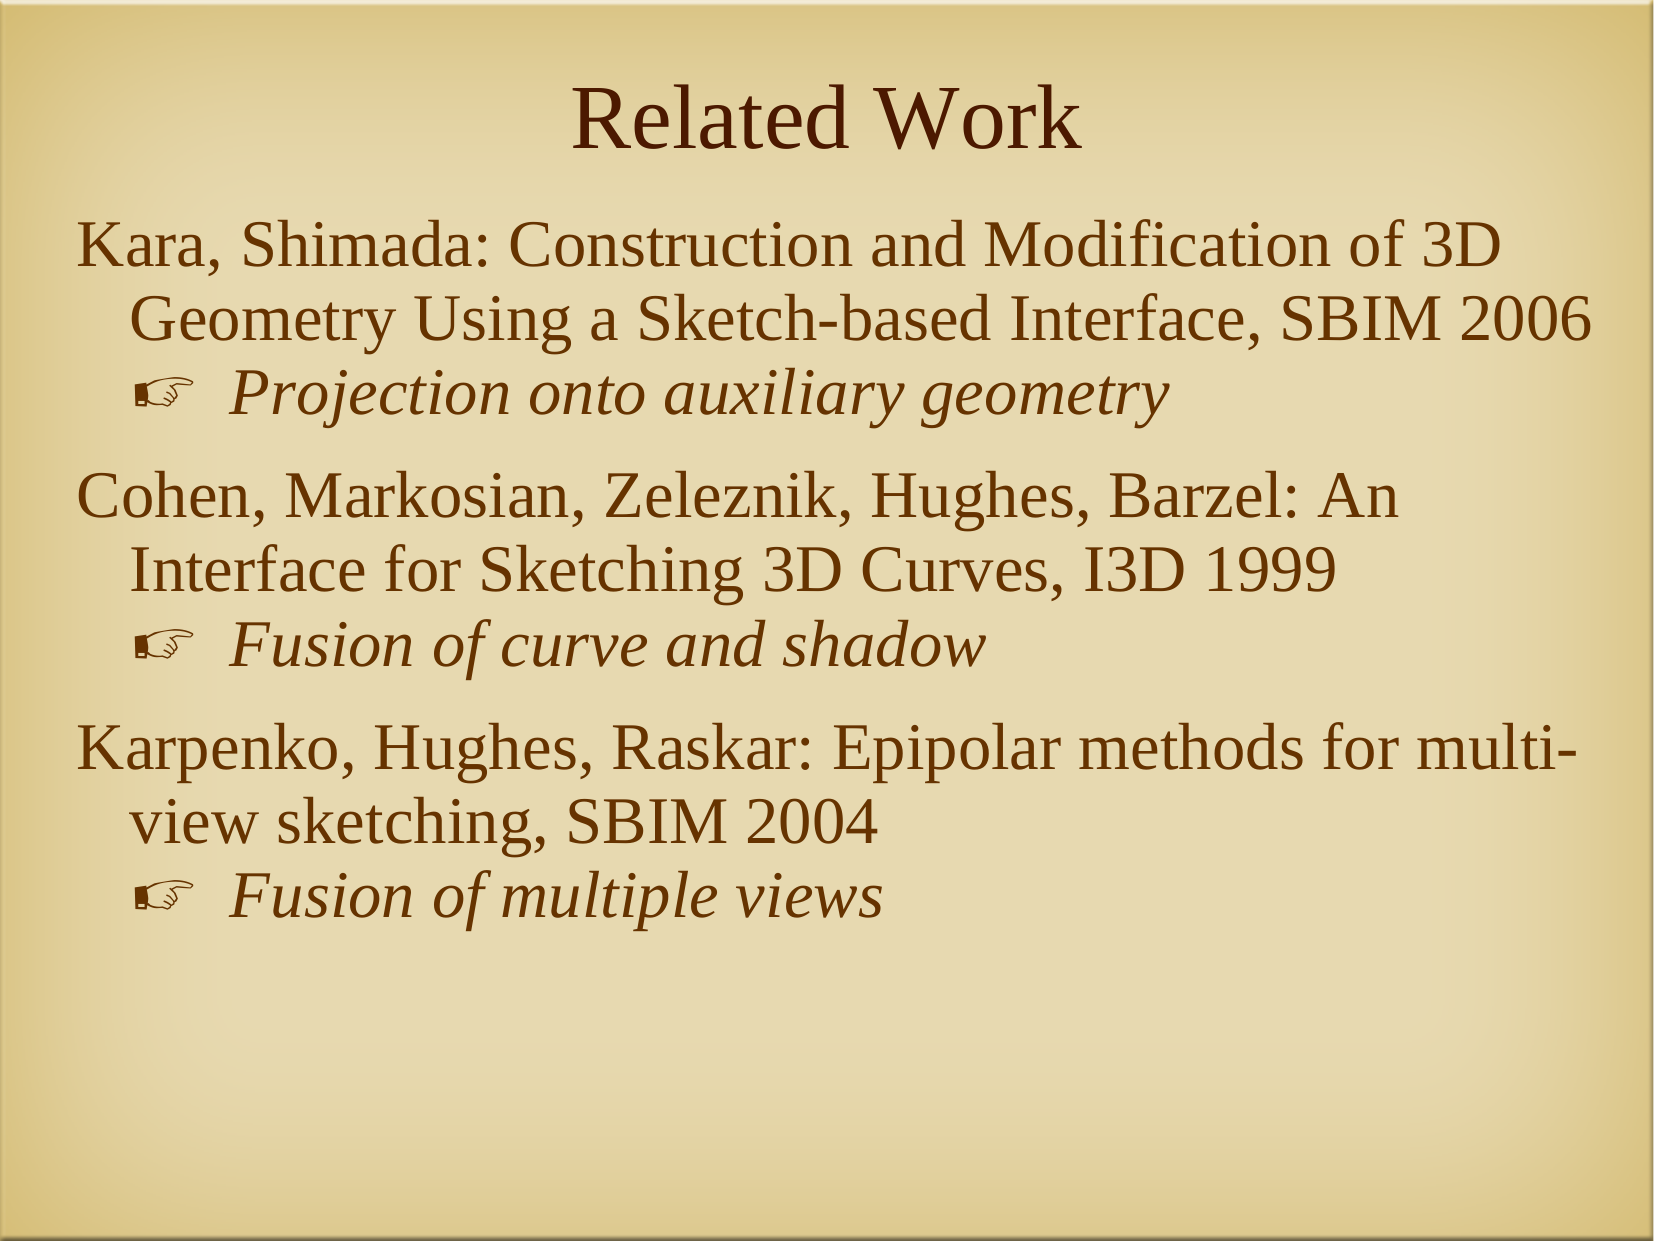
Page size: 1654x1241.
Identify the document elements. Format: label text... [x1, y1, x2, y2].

list Kara, Shimada: Construction and Modification of 3D Geometry Using a Sketch-based Interface, SBIM 2006  Projection onto auxiliary geometry Cohen, Markosian, Zeleznik, Hughes, Barzel: An Interface for Sketching 3D Curves, I3D 1999  Fusion of curve and shadow Karpenko, Hughes, Raskar: Epipolar methods for multi-view sketching, SBIM 2004  Fusion of multiple views [59, 206, 1610, 1182]
title Related Work [59, 58, 1595, 178]
picture [0, 0, 1654, 1241]
